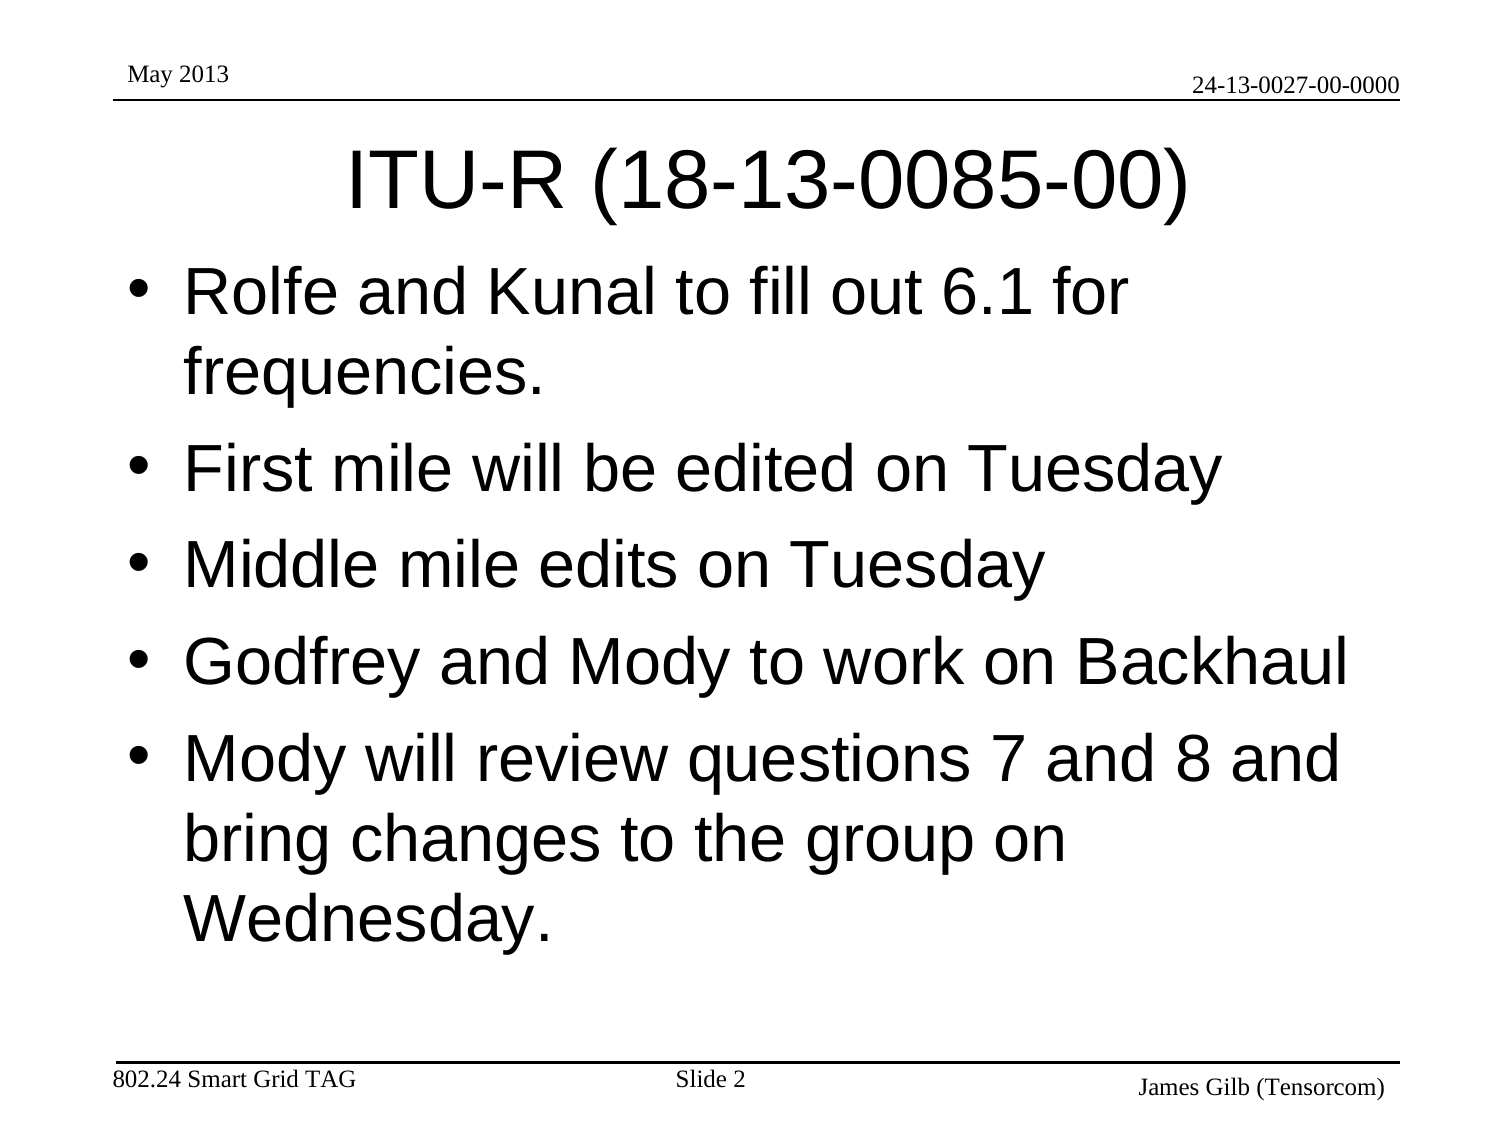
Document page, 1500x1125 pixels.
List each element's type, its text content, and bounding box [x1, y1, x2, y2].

title ITU-R (18-13-0085-00) [112, 112, 1426, 238]
list Rolfe and Kunal to fill out 6.1 for frequencies. First mile will be edited on Tuesday Middle mile edits on Tuesday Godfrey and Mody to work on Backhaul Mody will review questions 7 and 8 and bring changes to the group on Wednesday. [112, 239, 1426, 1051]
